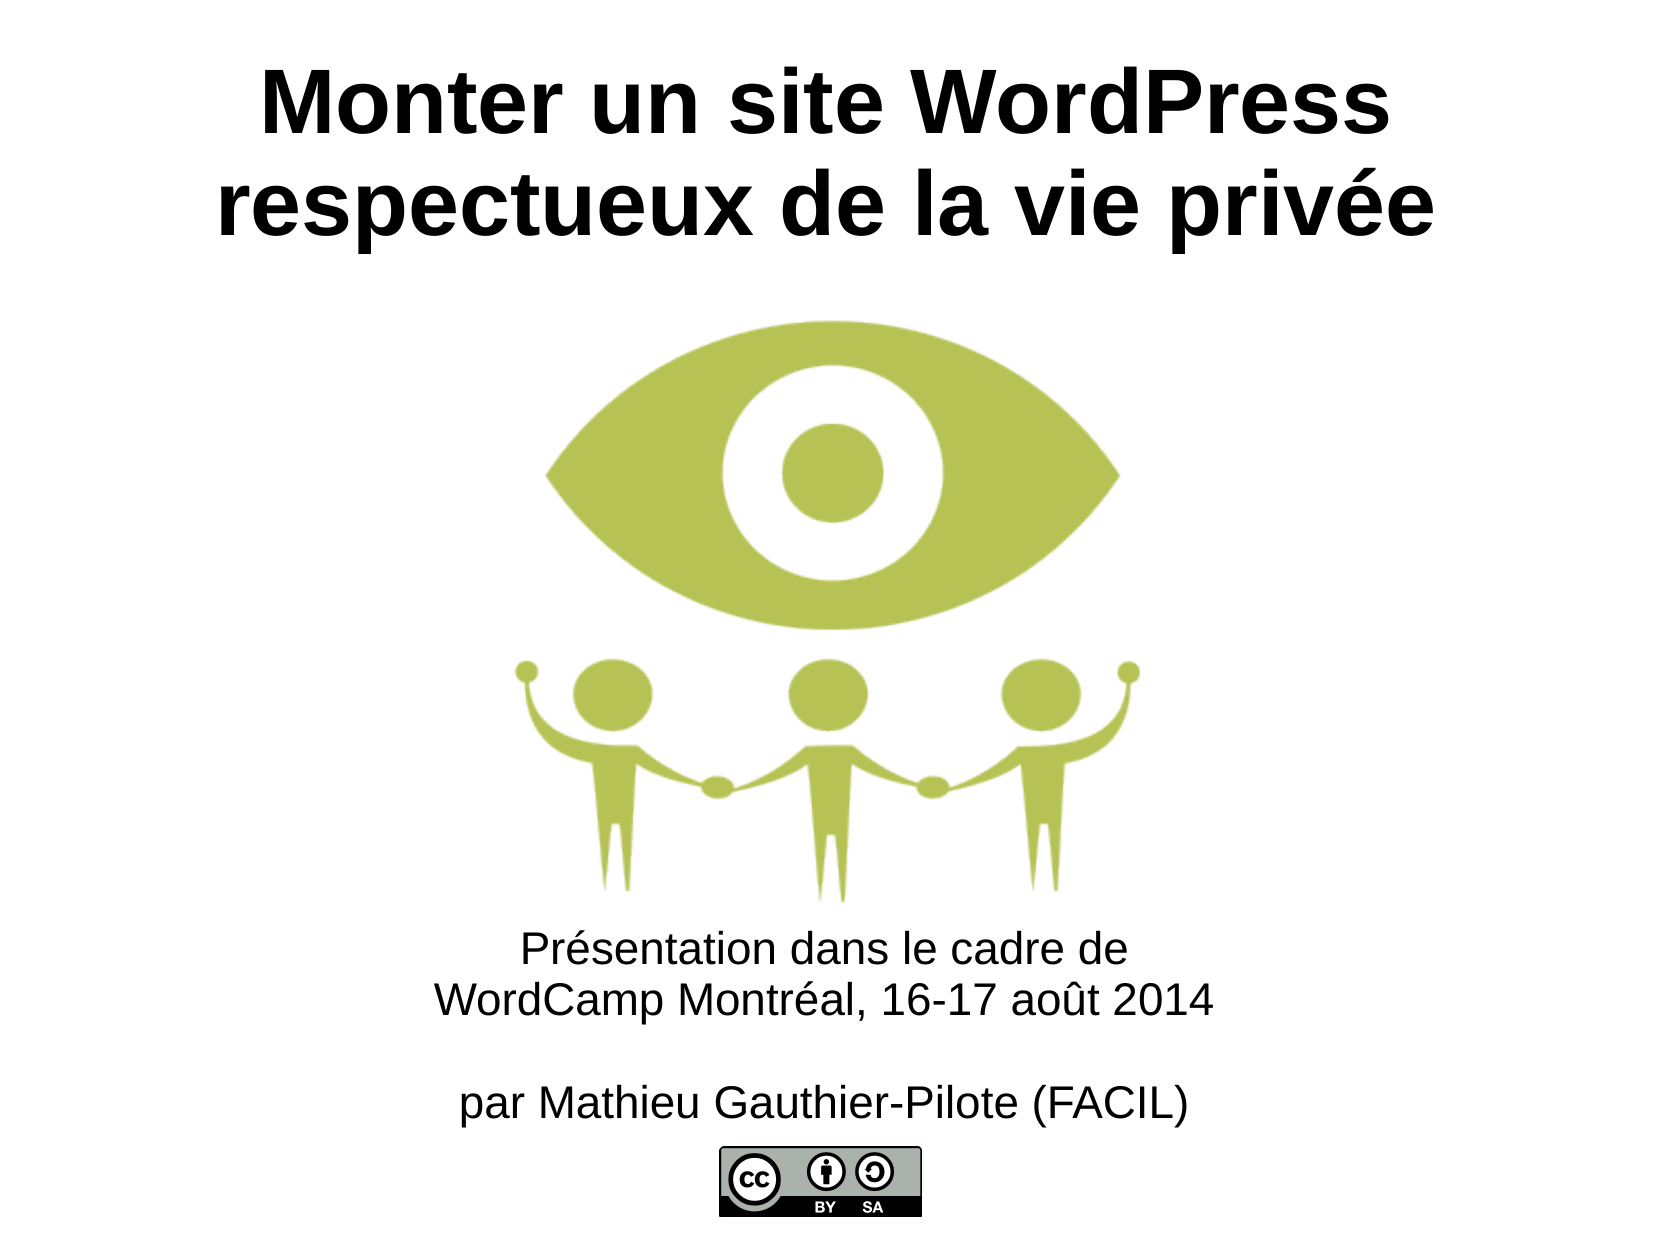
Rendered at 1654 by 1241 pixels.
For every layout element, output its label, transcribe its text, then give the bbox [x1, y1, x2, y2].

text_box Présentation dans le cadre de WordCamp Montréal, 16-17 août 2014 par Mathieu Gauthier-Pilote (FACIL) [432, 922, 1217, 1129]
picture [719, 1146, 922, 1217]
title Monter un site WordPress respectueux de la vie privée [82, 49, 1571, 257]
picture [481, 290, 1170, 922]
